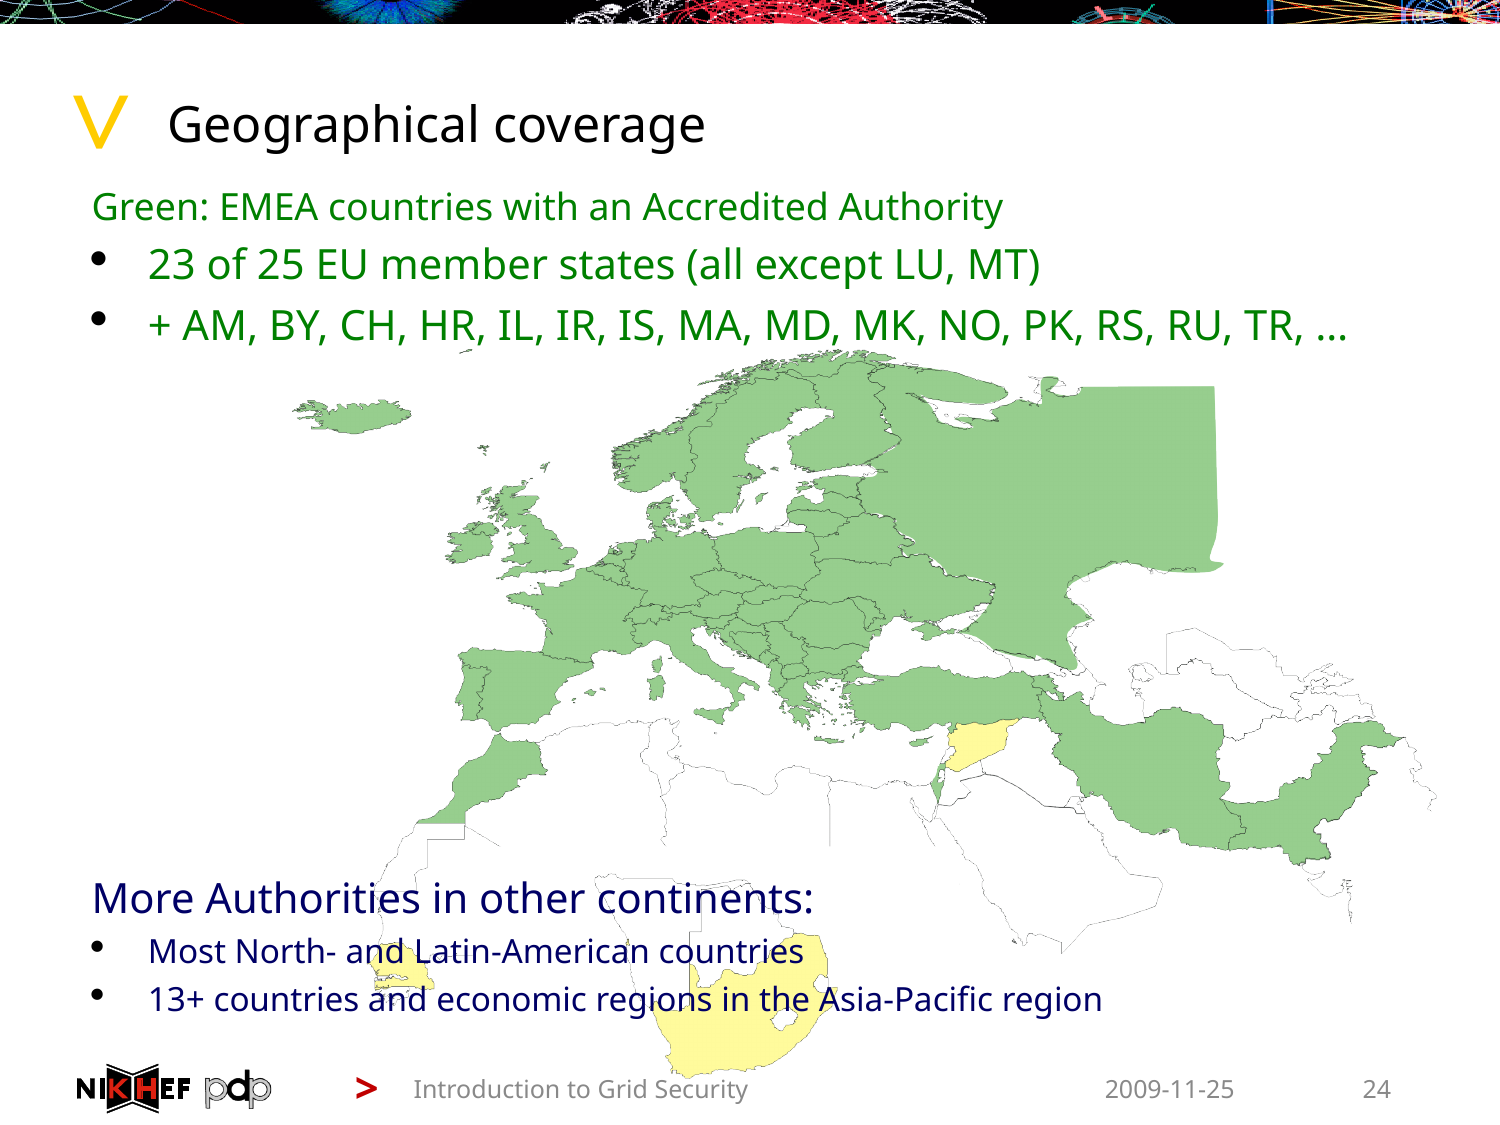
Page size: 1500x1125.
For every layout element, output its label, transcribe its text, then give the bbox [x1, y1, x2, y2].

text_box Introduction to Grid Security [398, 1066, 938, 1103]
text_box 2009-11-25 [1089, 1066, 1266, 1103]
text_box Green: EMEA countries with an Accredited Authority 23 of 25 EU member states (all except LU, MT) + AM, BY, CH, HR, IL, IR, IS, MA, MD, MK, NO, PK, RS, RU, TR, … More Authorities in other continents: Most North- and Latin-American countries 13+ countries and economic regions in the Asia-Pacific region [77, 175, 1459, 961]
picture [292, 961, 1437, 1079]
title Geographical coverage [152, 56, 1426, 175]
text_box 24 [1347, 1066, 1426, 1102]
